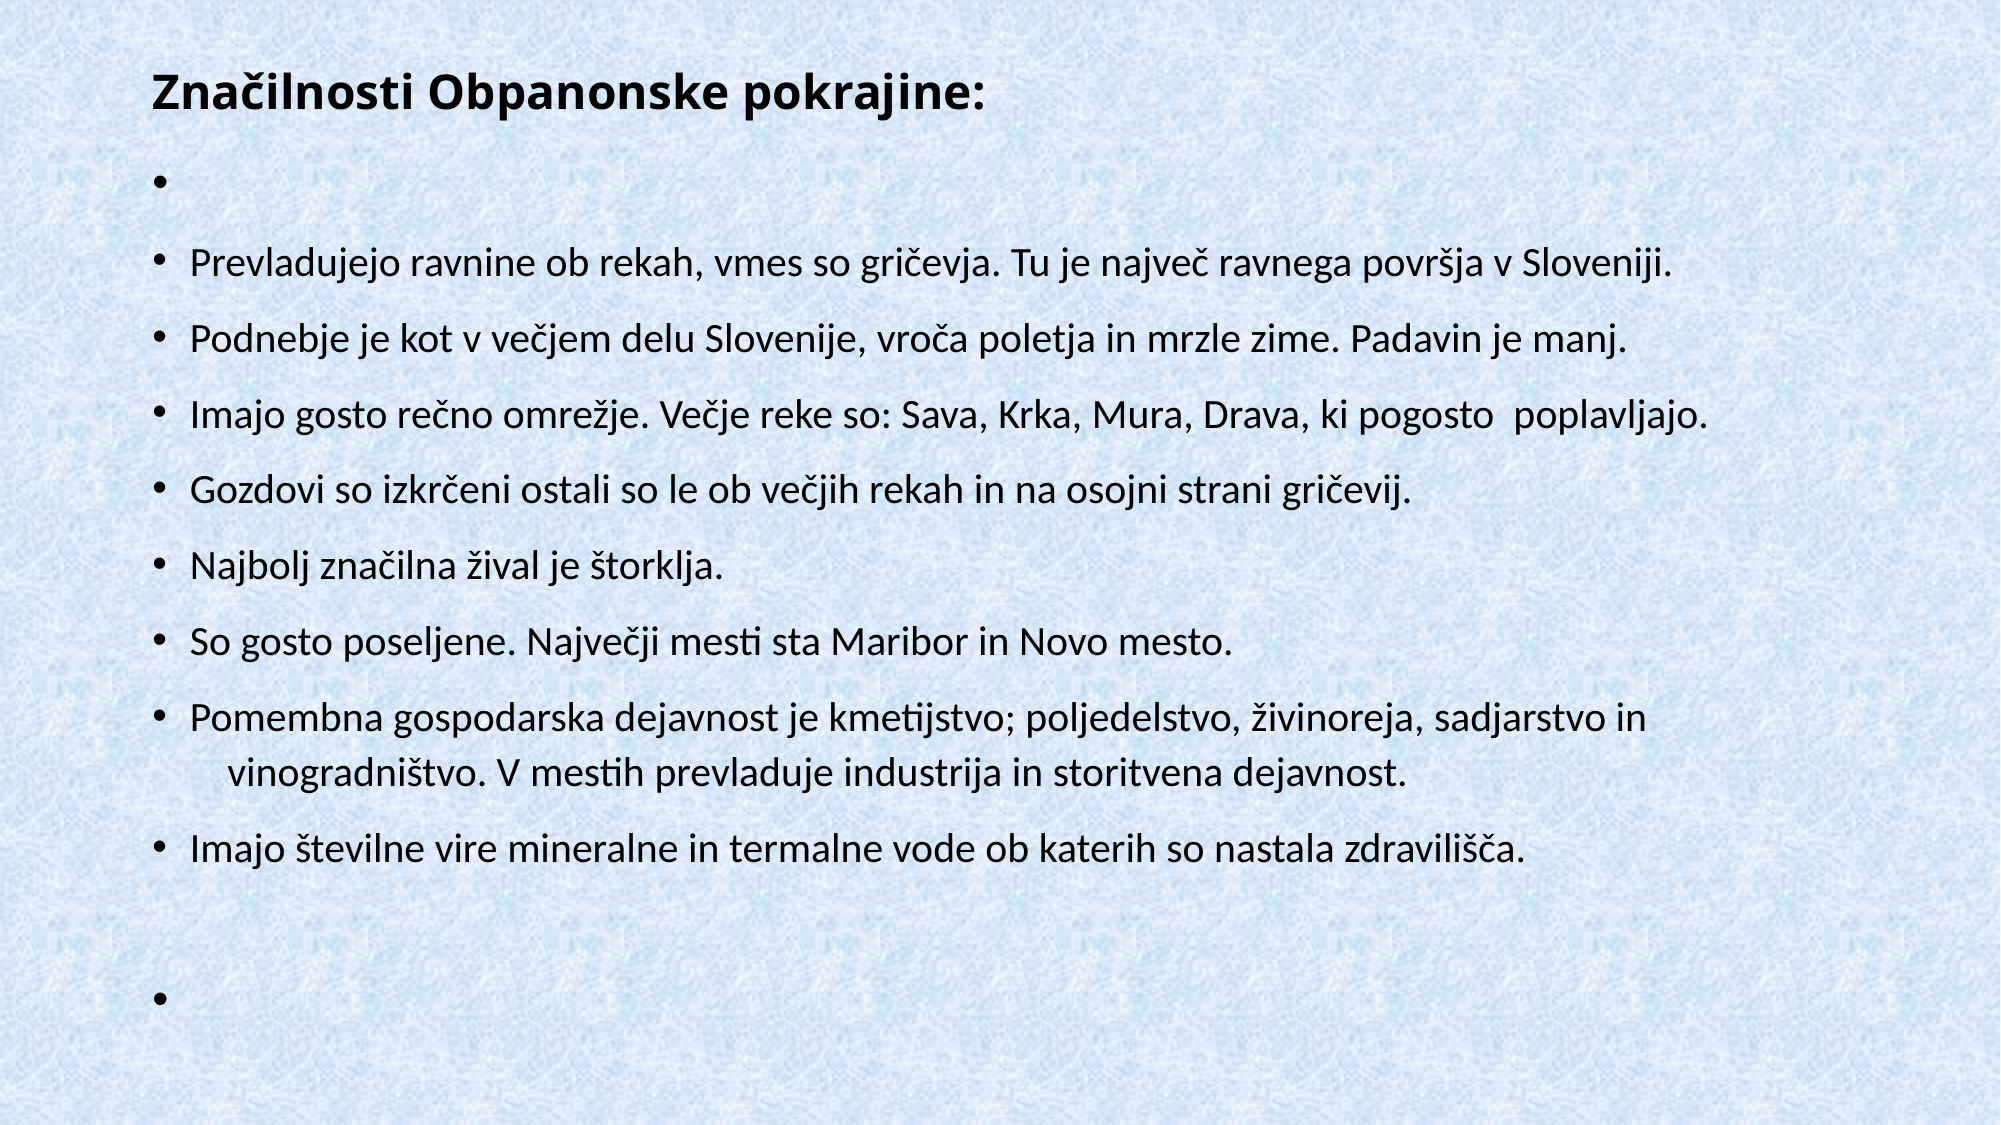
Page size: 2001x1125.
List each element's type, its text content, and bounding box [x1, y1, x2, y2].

title Značilnosti Obpanonske pokrajine: [137, 59, 1863, 146]
list Prevladujejo ravnine ob rekah, vmes so gričevja. Tu je največ ravnega površja v Sloveniji. Podnebje je kot v večjem delu Slovenije, vroča poletja in mrzle zime. Padavin je manj. Imajo gosto rečno omrežje. Večje reke so: Sava, Krka, Mura, Drava, ki pogosto poplavljajo. Gozdovi so izkrčeni ostali so le ob večjih rekah in na osojni strani gričevij. Najbolj značilna žival je štorklja. So gosto poseljene. Največji mesti sta Maribor in Novo mesto. Pomembna gospodarska dejavnost je kmetijstvo; poljedelstvo, živinoreja, sadjarstvo in vinogradništvo. V mestih prevladuje industrija in storitvena dejavnost. Imajo številne vire mineralne in termalne vode ob katerih so nastala zdravilišča. [137, 146, 1863, 1092]
